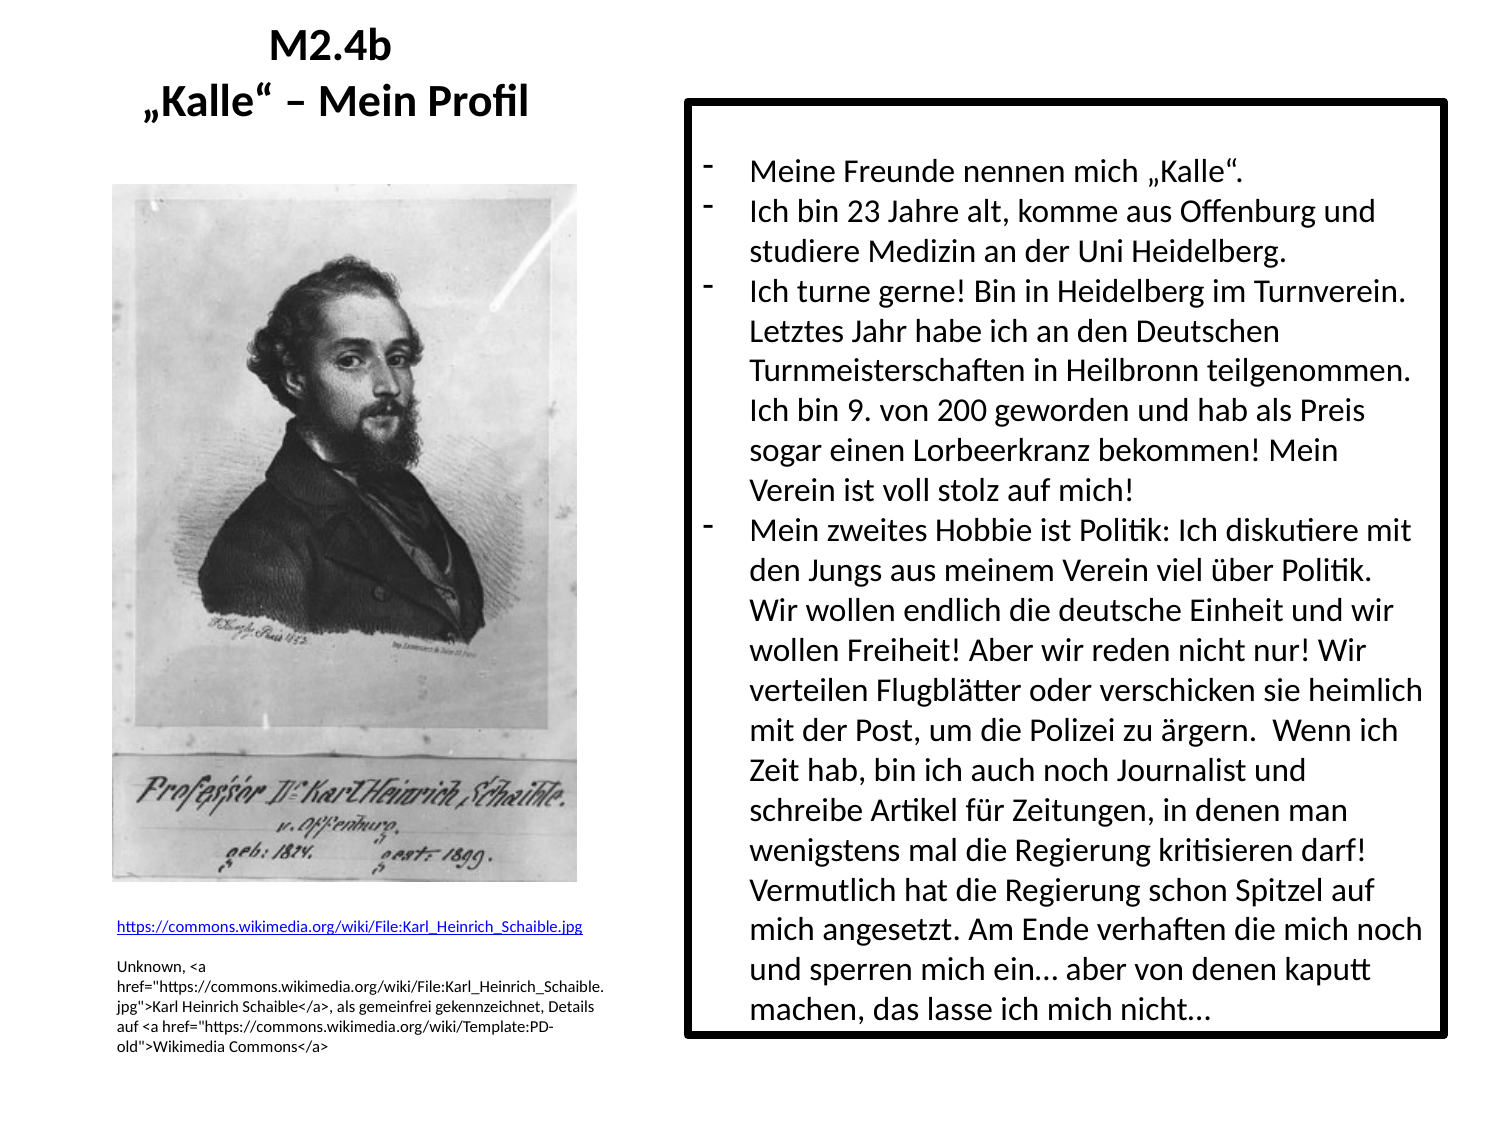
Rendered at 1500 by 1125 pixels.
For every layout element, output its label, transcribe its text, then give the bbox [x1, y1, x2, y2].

text_box https://commons.wikimedia.org/wiki/File:Karl_Heinrich_Schaible.jpg Unknown, <a href="https://commons.wikimedia.org/wiki/File:Karl_Heinrich_Schaible.jpg">Karl Heinrich Schaible</a>, als gemeinfrei gekennzeichnet, Details auf <a href="https://commons.wikimedia.org/wiki/Template:PD-old">Wikimedia Commons</a> [102, 908, 624, 1104]
title M2.4b „Kalle“ – Mein Profil [4, 7, 668, 133]
text_box Meine Freunde nennen mich „Kalle“. Ich bin 23 Jahre alt, komme aus Offenburg und studiere Medizin an der Uni Heidelberg. Ich turne gerne! Bin in Heidelberg im Turnverein. Letztes Jahr habe ich an den Deutschen Turnmeisterschaften in Heilbronn teilgenommen. Ich bin 9. von 200 geworden und hab als Preis sogar einen Lorbeerkranz bekommen! Mein Verein ist voll stolz auf mich! Mein zweites Hobbie ist Politik: Ich diskutiere mit den Jungs aus meinem Verein viel über Politik. Wir wollen endlich die deutsche Einheit und wir wollen Freiheit! Aber wir reden nicht nur! Wir verteilen Flugblätter oder verschicken sie heimlich mit der Post, um die Polizei zu ärgern. Wenn ich Zeit hab, bin ich auch noch Journalist und schreibe Artikel für Zeitungen, in denen man wenigstens mal die Regierung kritisieren darf! Vermutlich hat die Regierung schon Spitzel auf mich angesetzt. Am Ende verhaften die mich noch und sperren mich ein… aber von denen kaputt machen, das lasse ich mich nicht… [687, 101, 1444, 1035]
picture [112, 184, 577, 882]
